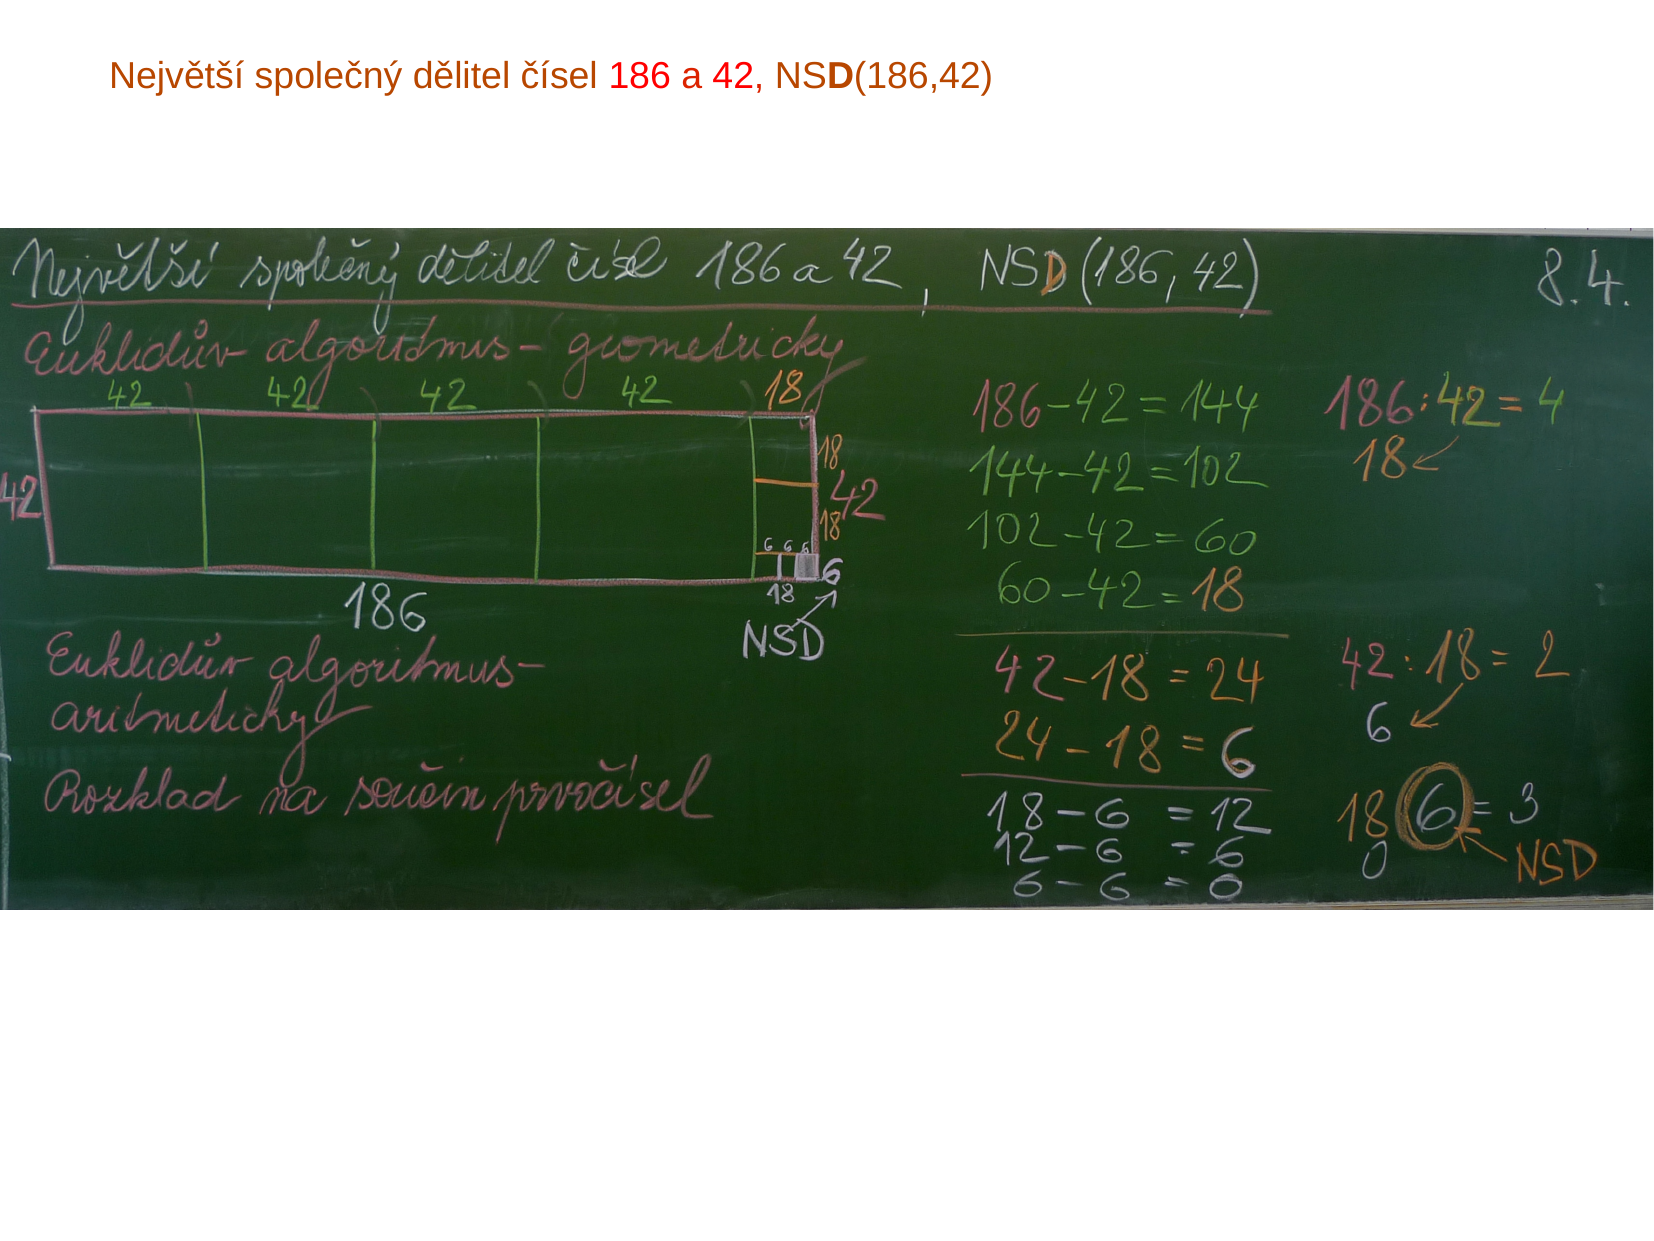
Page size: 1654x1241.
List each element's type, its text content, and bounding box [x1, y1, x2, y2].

text_box Největší společný dělitel čísel 186 a 42, NSD(186,42) [94, 47, 1607, 142]
picture [0, 228, 1654, 910]
